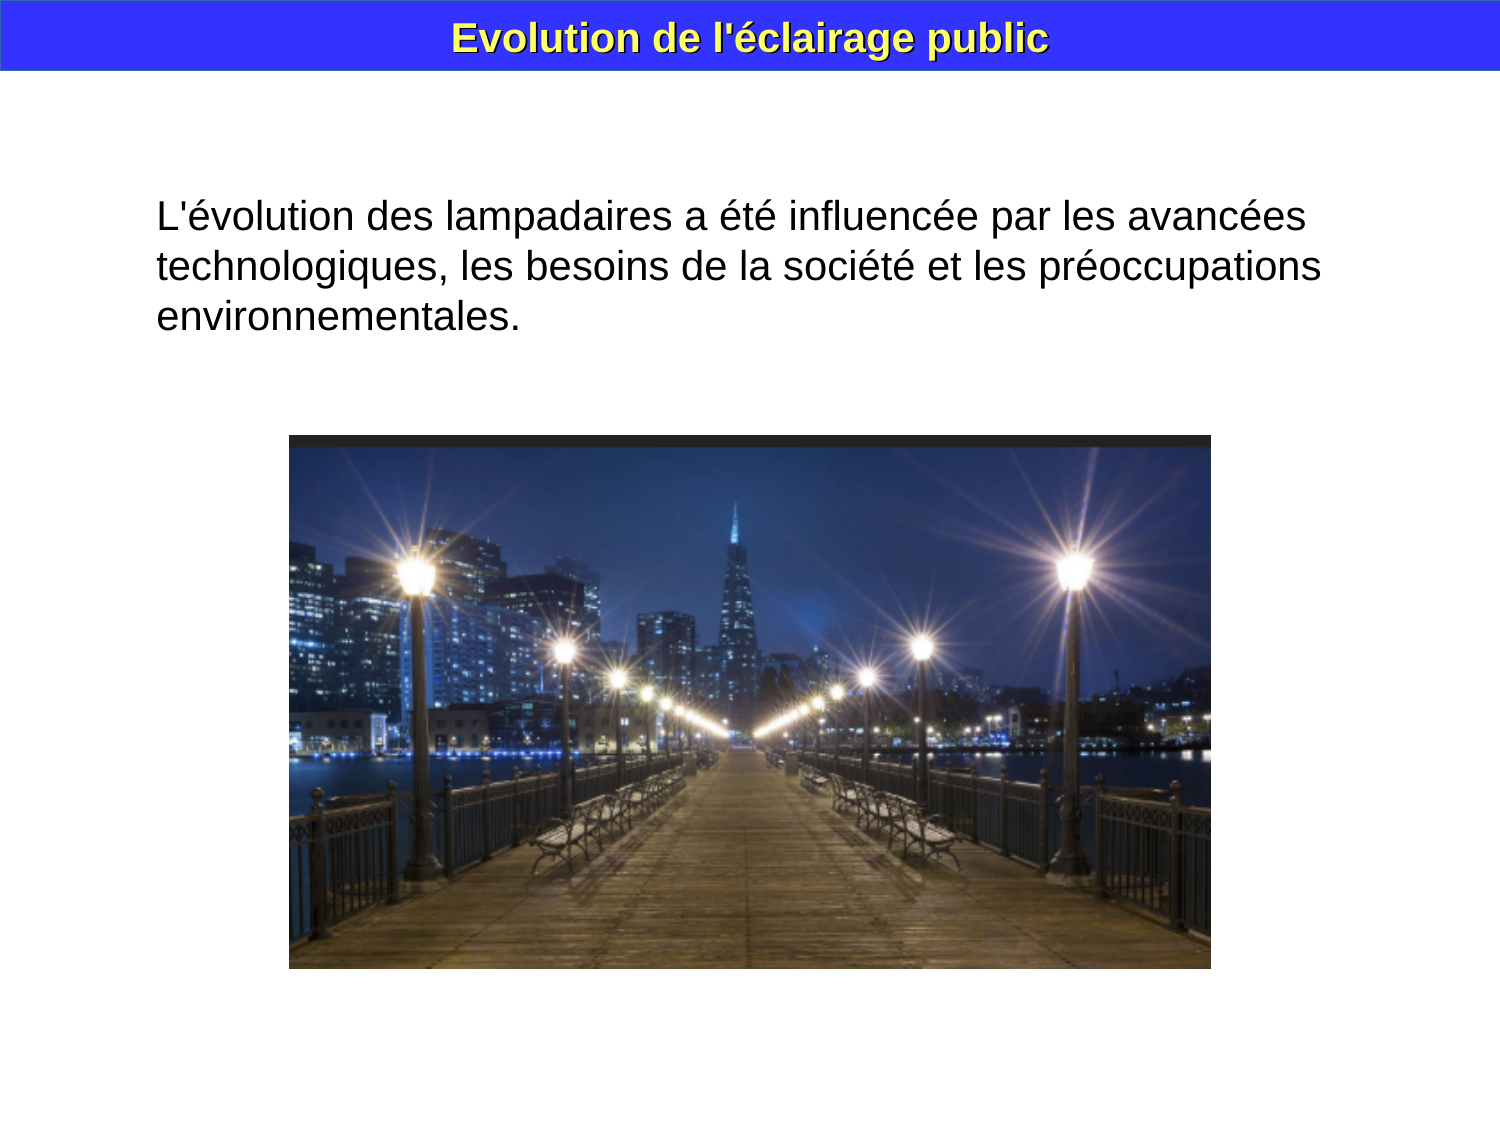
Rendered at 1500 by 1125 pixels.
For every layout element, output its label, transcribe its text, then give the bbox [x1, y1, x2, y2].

text_box Evolution de l'éclairage public [0, 0, 1500, 71]
text_box L'évolution des lampadaires a été influencée par les avancées technologiques, les besoins de la société et les préoccupations environnementales. [141, 141, 1406, 916]
picture [0, 71, 1500, 1125]
